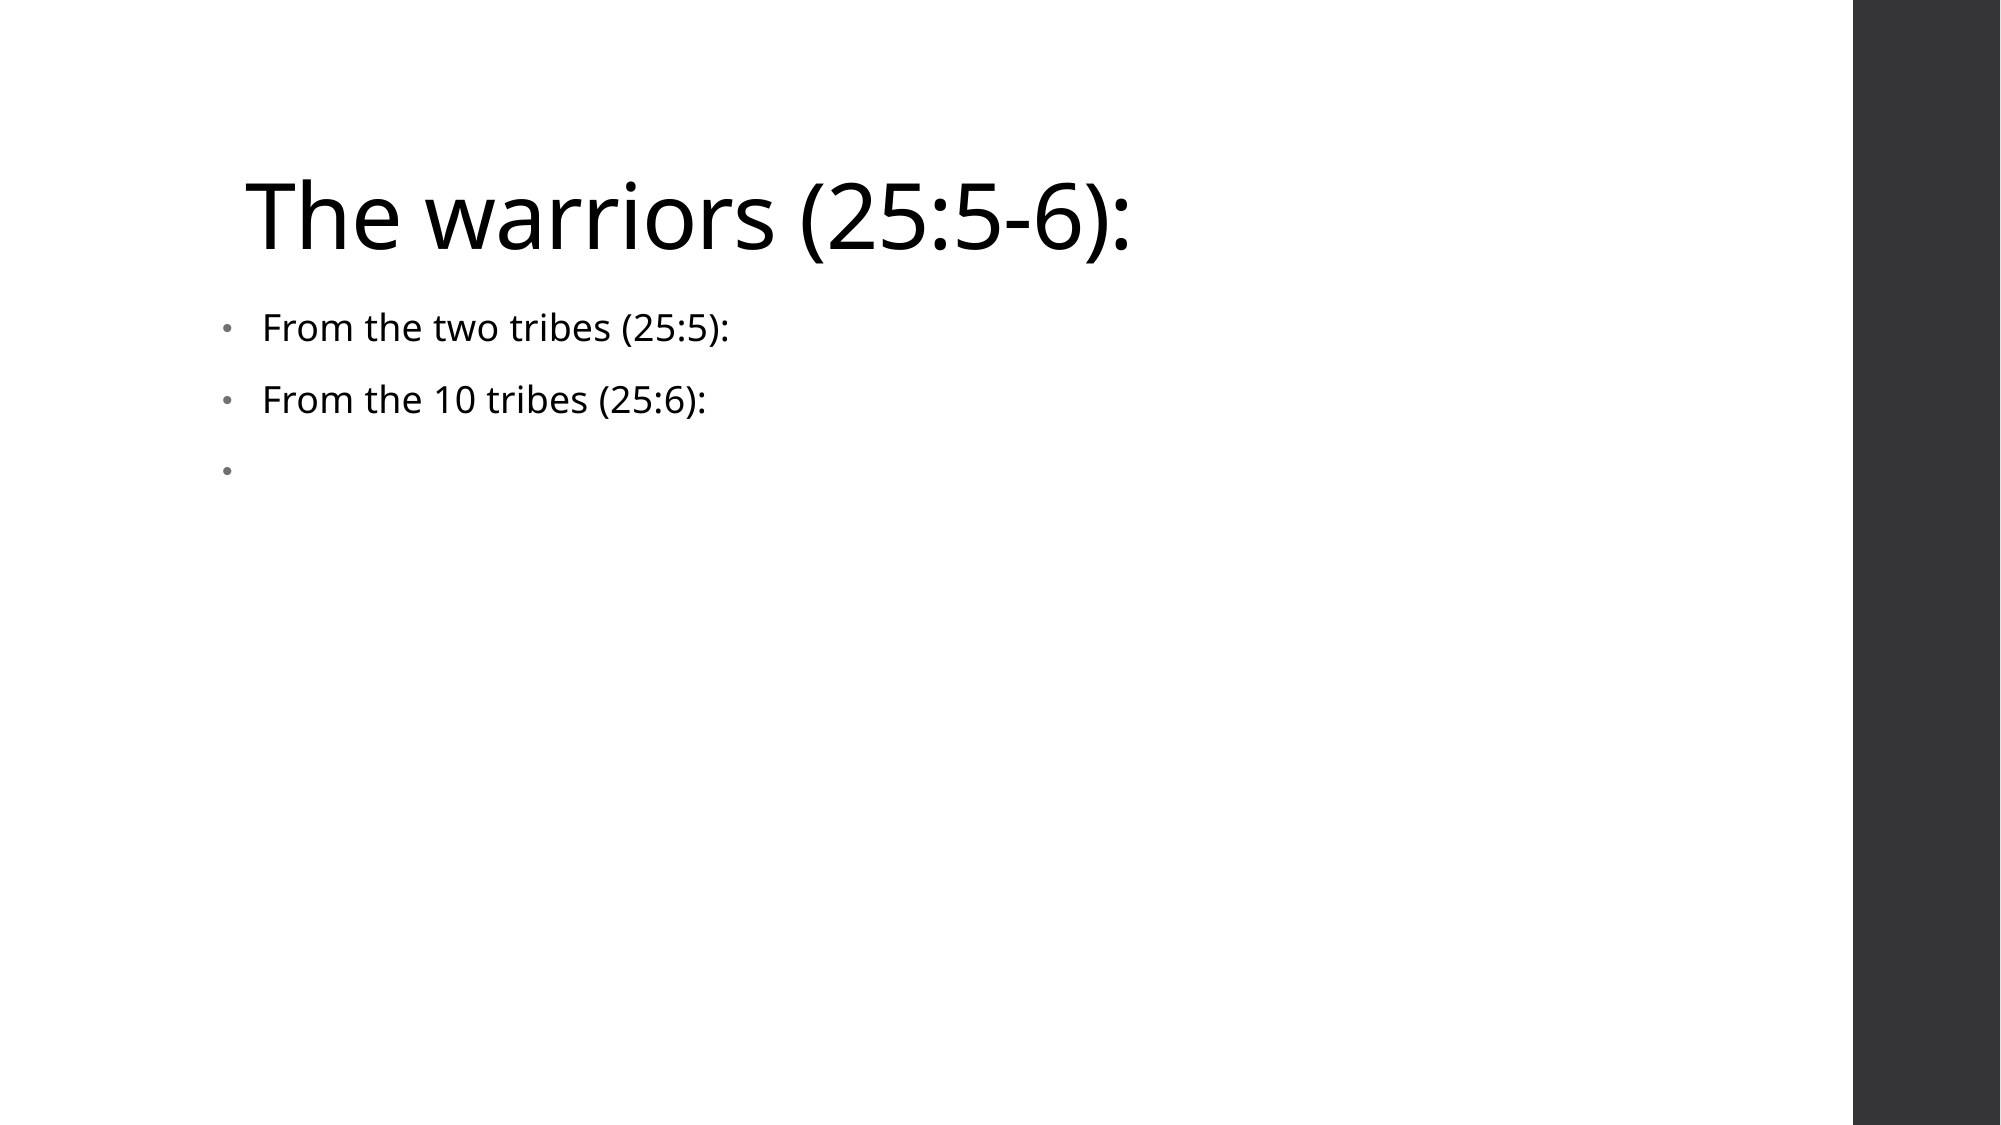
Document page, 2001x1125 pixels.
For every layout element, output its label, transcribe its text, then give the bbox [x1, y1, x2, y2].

list From the two tribes (25:5): From the 10 tribes (25:6): [206, 299, 1617, 1014]
title The warriors (25:5-6): [206, 60, 1797, 278]
